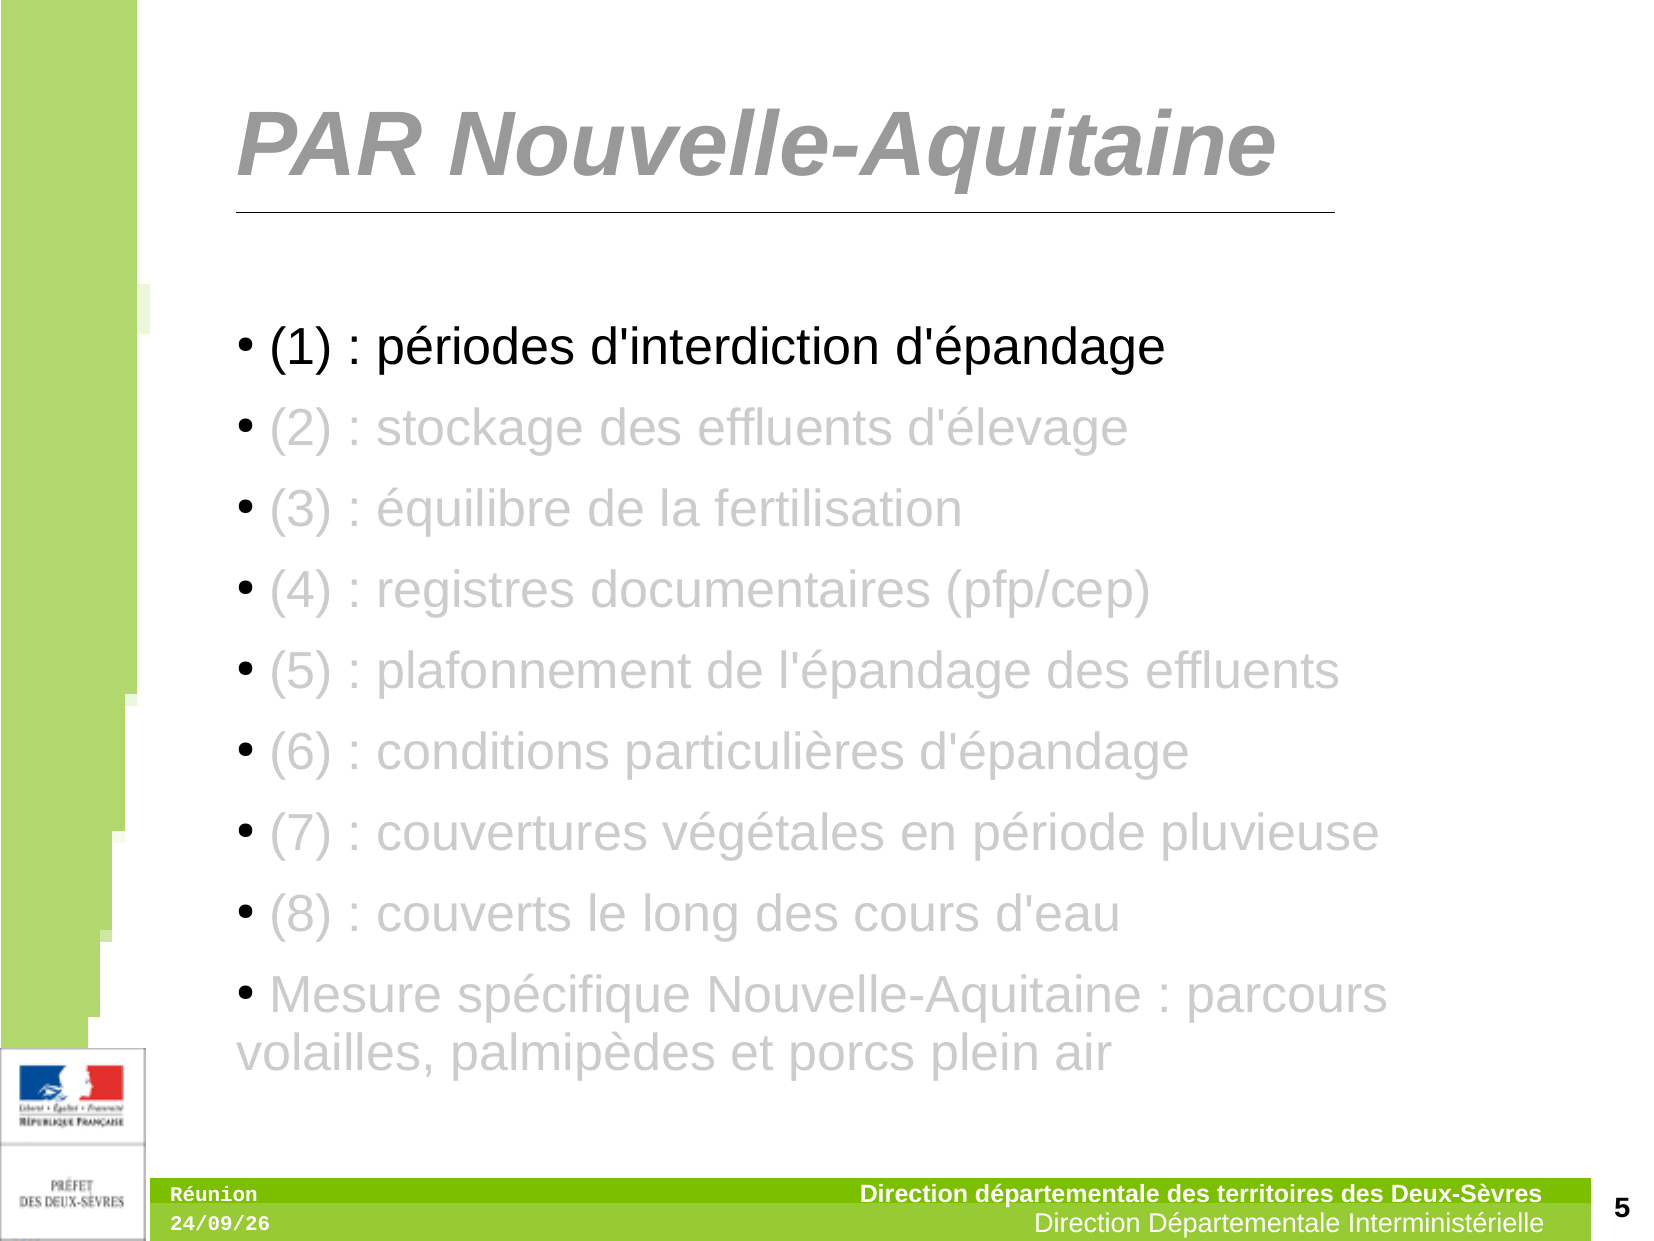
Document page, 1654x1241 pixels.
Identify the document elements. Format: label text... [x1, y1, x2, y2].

title PAR Nouvelle-Aquitaine [236, 69, 1447, 218]
picture [0, 0, 1654, 1241]
list (1) : périodes d'interdiction d'épandage (2) : stockage des effluents d'élevage (3) : équilibre de la fertilisation (4) : registres documentaires (pfp/cep) (5) : plafonnement de l'épandage des effluents (6) : conditions particulières d'épandage (7) : couvertures végétales en période pluvieuse (8) : couverts le long des cours d'eau Mesure spécifique Nouvelle-Aquitaine : parcours volailles, palmipèdes et porcs plein air [236, 236, 1509, 1124]
